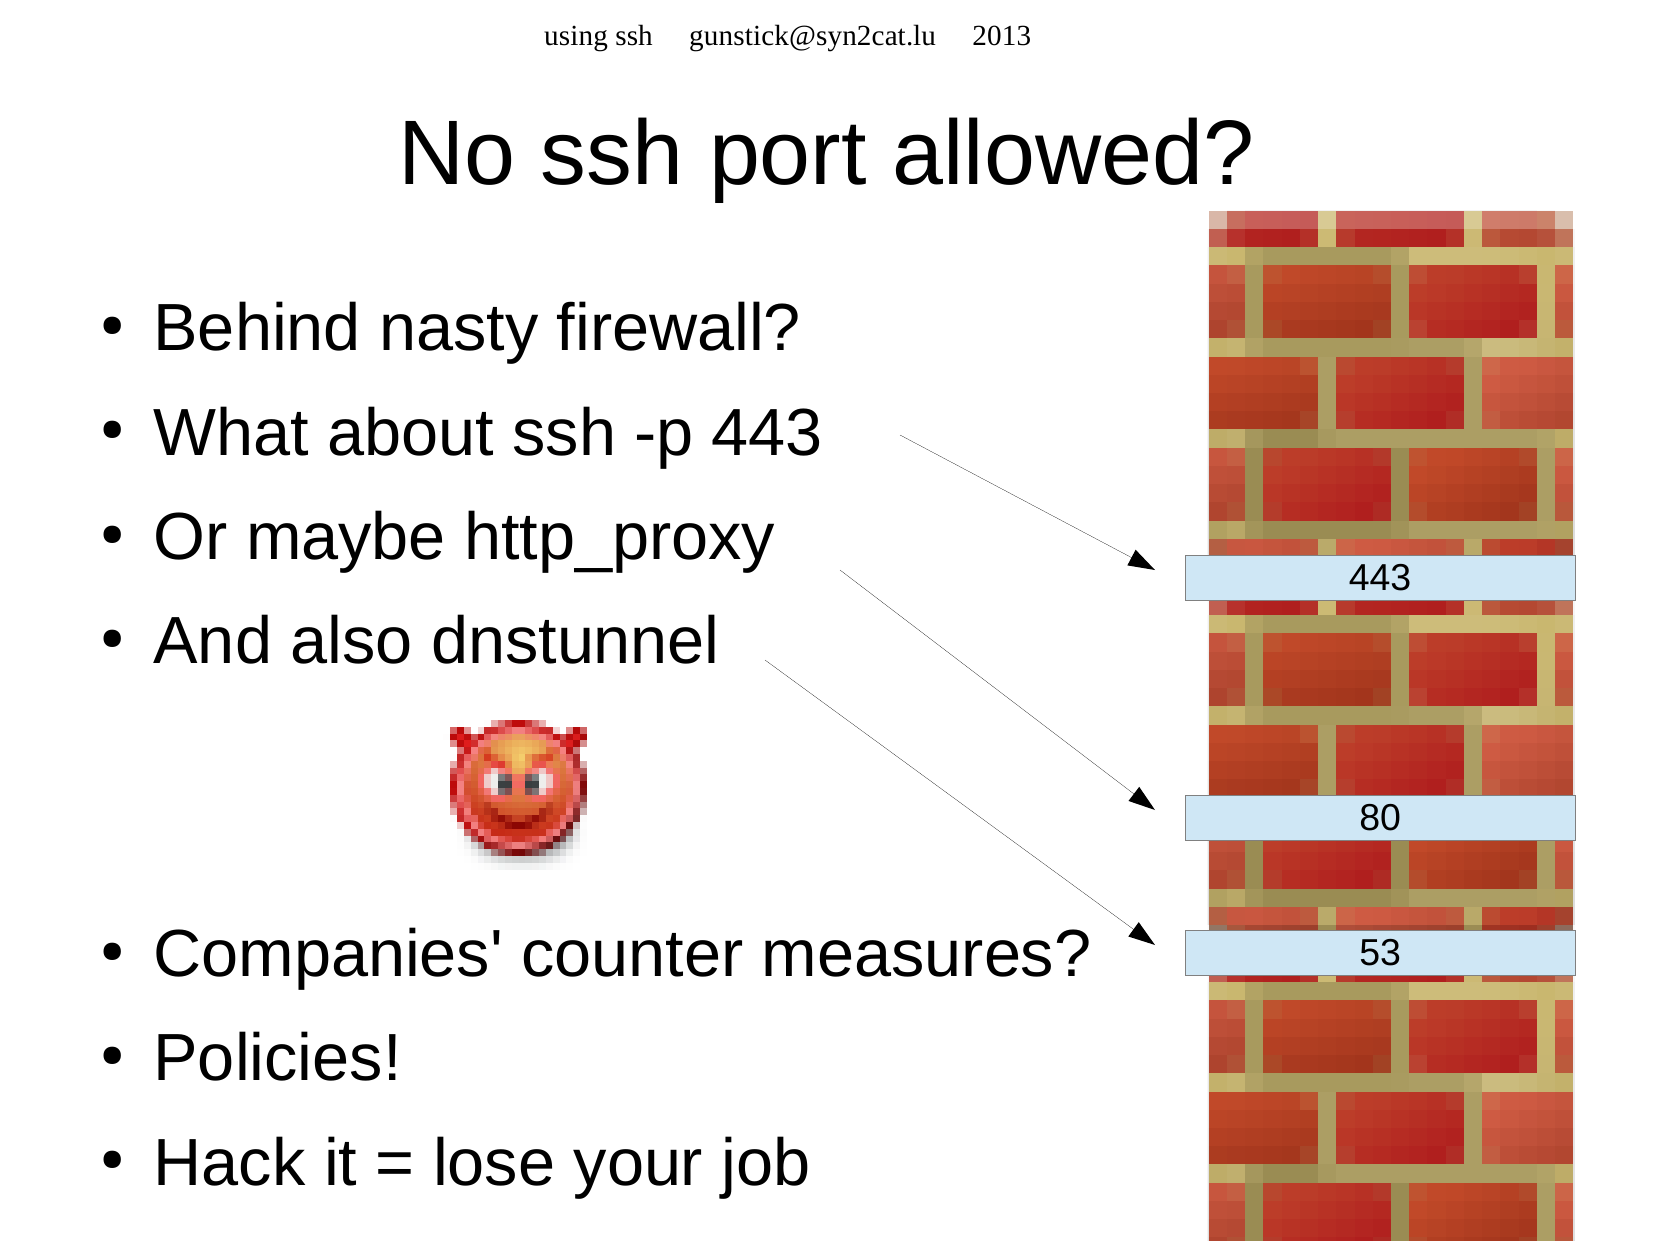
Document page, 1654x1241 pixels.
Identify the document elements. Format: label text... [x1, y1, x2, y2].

picture [437, 707, 601, 871]
picture [1207, 210, 1576, 555]
text_box 53 [1185, 930, 1576, 976]
picture [1207, 841, 1576, 930]
text_box 443 [1185, 555, 1576, 601]
title No ssh port allowed? [82, 49, 1571, 257]
picture [1207, 976, 1576, 1241]
list Behind nasty firewall? What about ssh -p 443 Or maybe http_proxy And also dnstunnel Companies' counter measures? Policies! Hack it = lose your job [82, 290, 1207, 1241]
text_box 80 [1185, 795, 1576, 841]
picture [1207, 601, 1576, 795]
